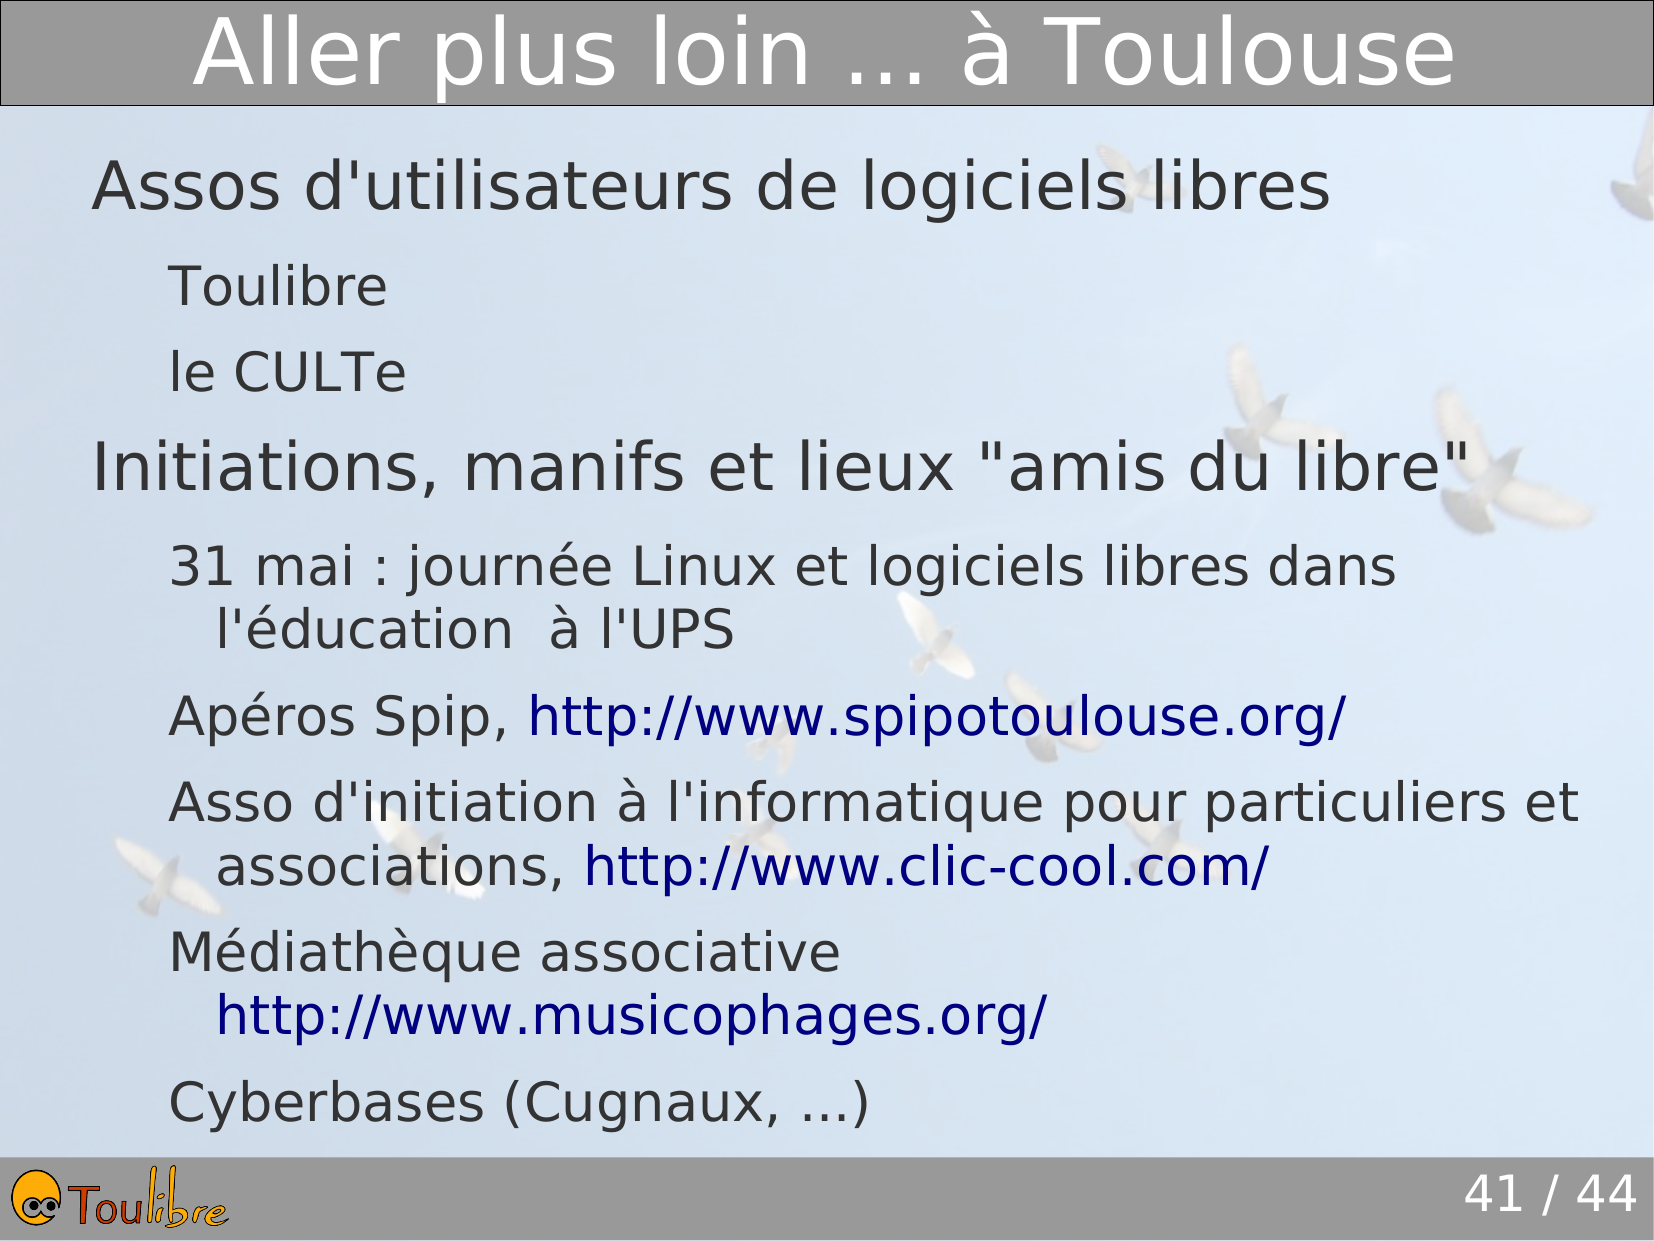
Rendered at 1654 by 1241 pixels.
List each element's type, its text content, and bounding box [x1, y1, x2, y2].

title Aller plus loin ... à Toulouse [0, 0, 1654, 107]
picture [11, 1165, 229, 1228]
list Assos d'utilisateurs de logiciels libres Toulibre le CULTe Initiations, manifs et lieux "amis du libre" 31 mai : journée Linux et logiciels libres dans l'éducation à l'UPS Apéros Spip, http://www.spipotoulouse.org/ Asso d'initiation à l'informatique pour particuliers et associations, http://www.clic-cool.com/ Médiathèque associative http://www.musicophages.org/ Cyberbases (Cugnaux, ...) [73, 147, 1595, 1135]
